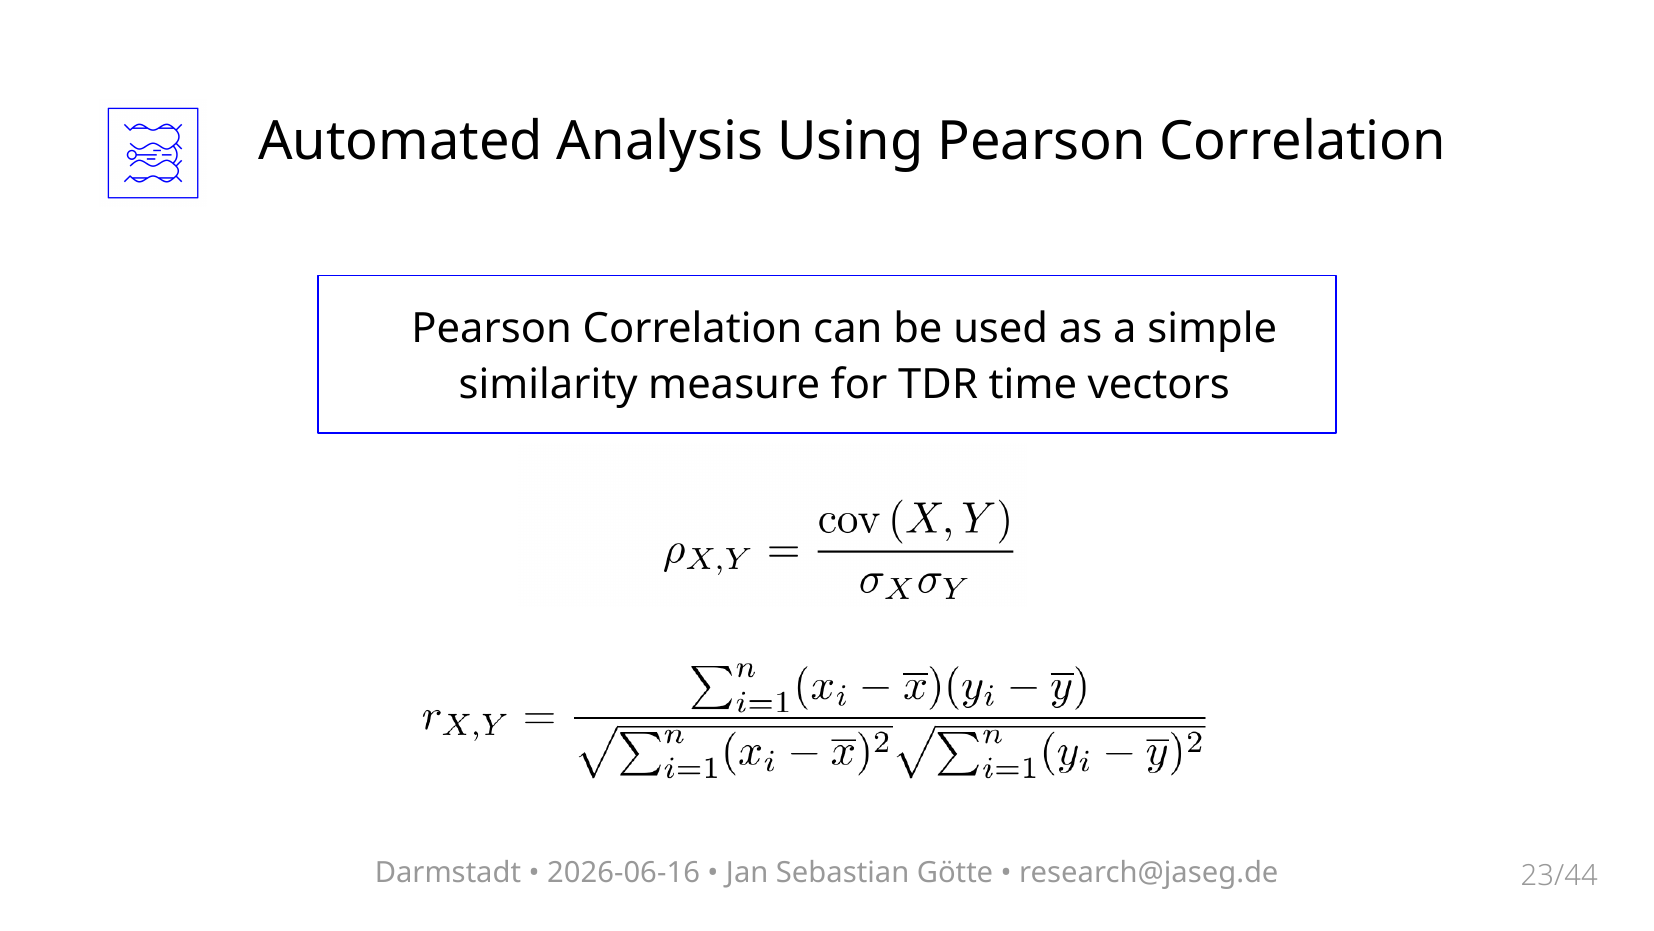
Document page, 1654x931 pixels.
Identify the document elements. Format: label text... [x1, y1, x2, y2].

picture [99, 99, 207, 207]
text_box Pearson Correlation can be used as a simple similarity measure for TDR time vectors [317, 275, 1336, 433]
picture [336, 443, 1219, 787]
text_box Automated Analysis Using Pearson Correlation [243, 93, 1543, 213]
